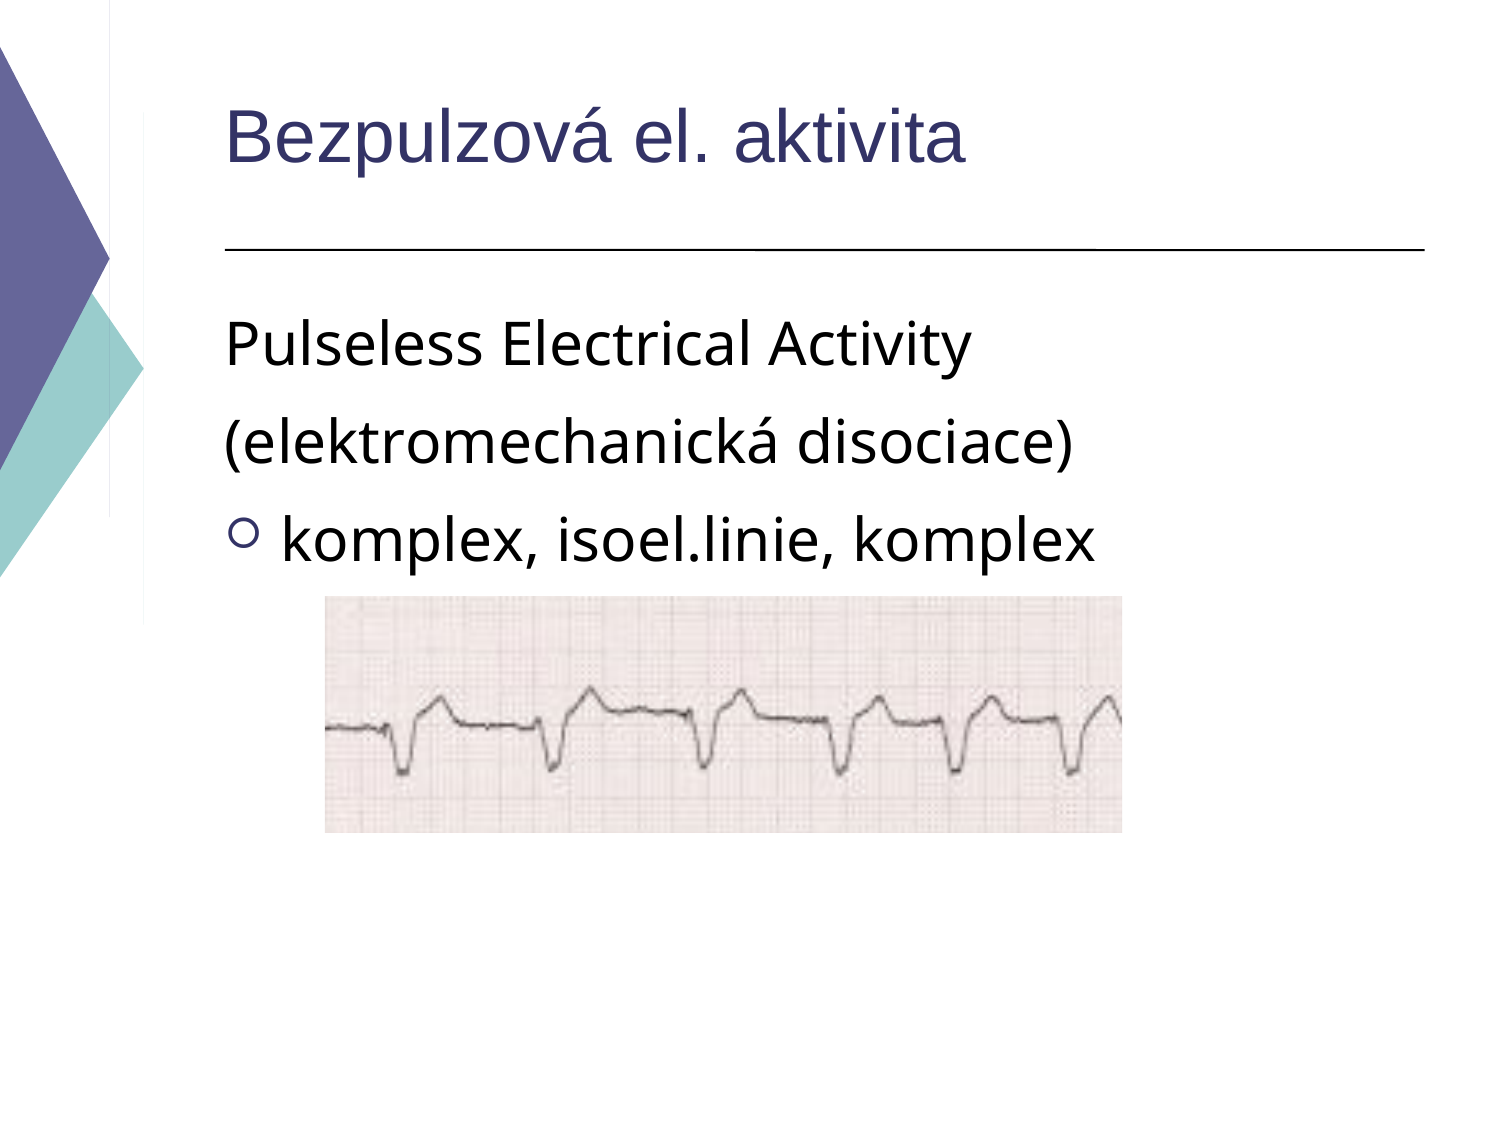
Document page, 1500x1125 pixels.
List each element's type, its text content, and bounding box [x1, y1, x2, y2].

picture [324, 596, 1123, 833]
list Pulseless Electrical Activity (elektromechanická disociace) komplex, isoel.linie, komplex [224, 299, 1425, 975]
title Bezpulzová el. aktivita [224, 41, 1425, 237]
